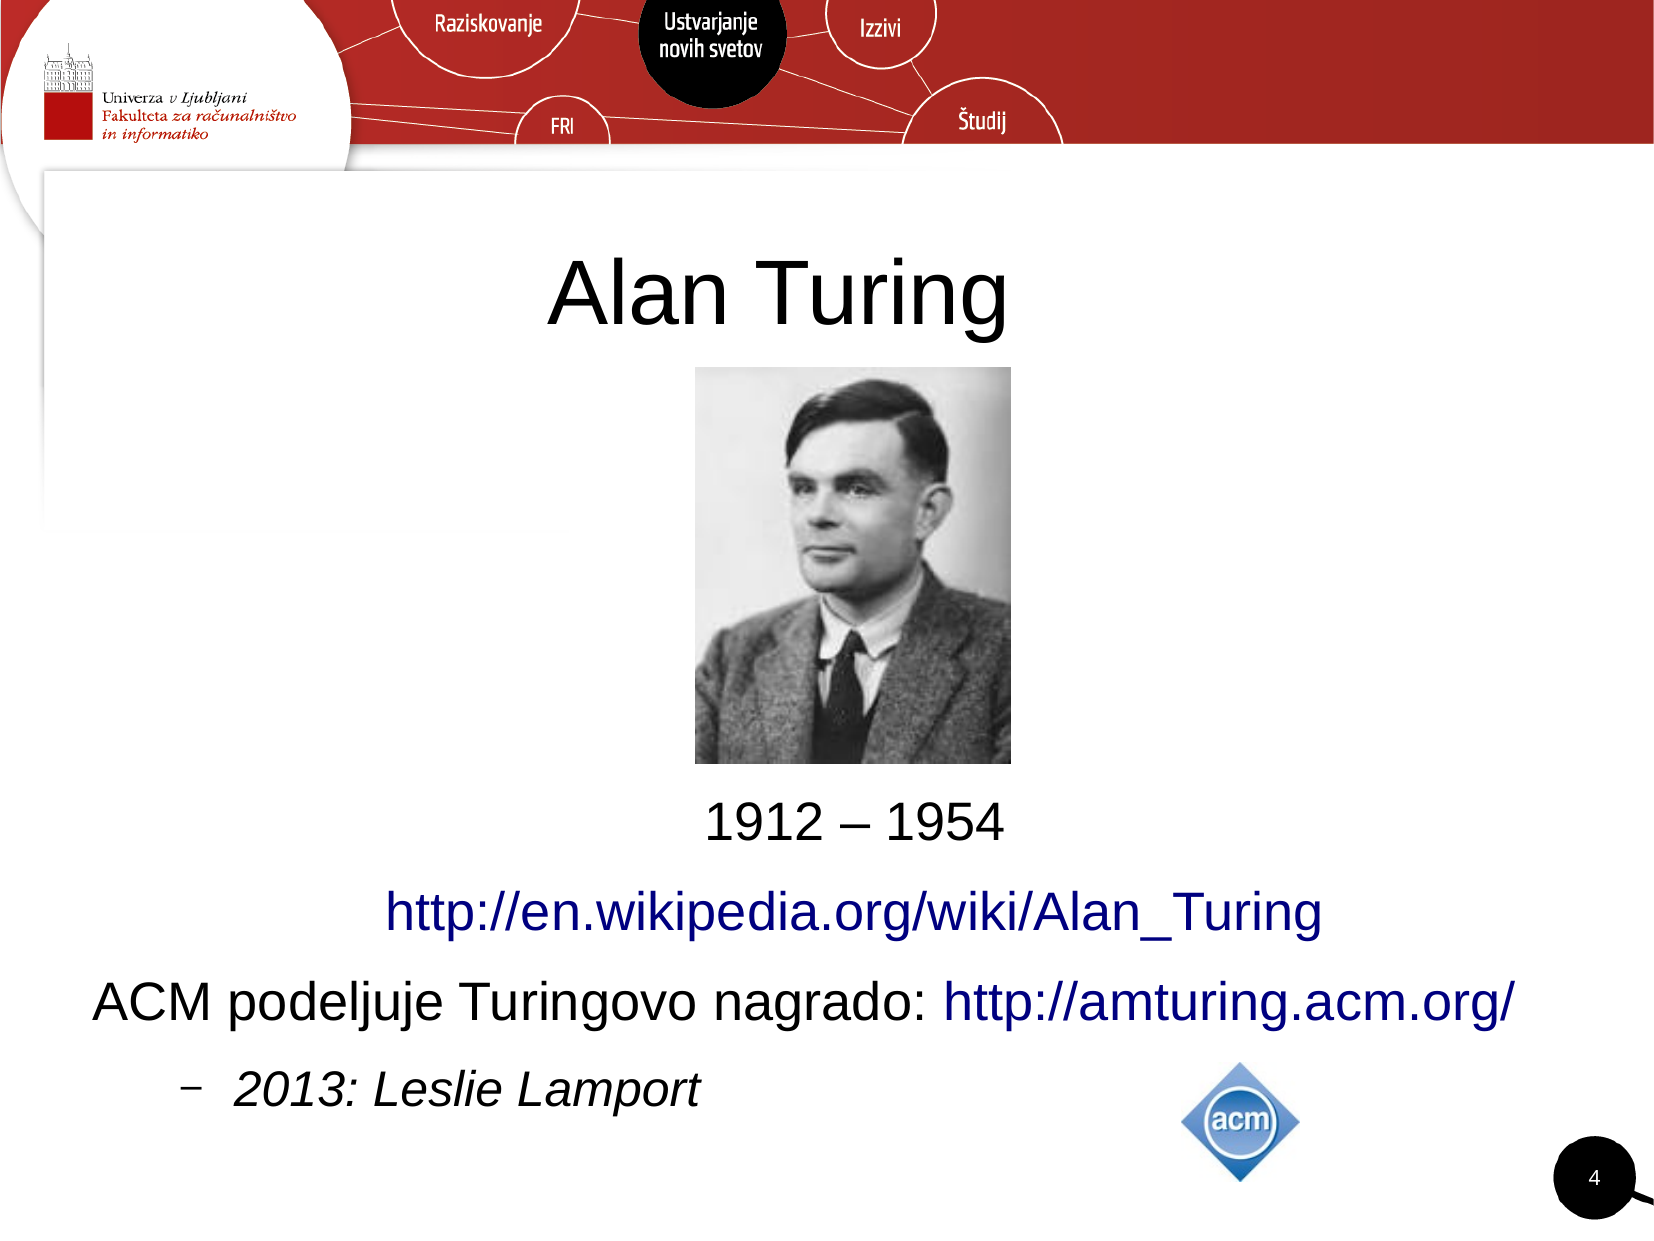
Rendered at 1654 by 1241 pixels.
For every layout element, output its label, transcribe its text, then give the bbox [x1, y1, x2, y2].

picture [0, 0, 1654, 1241]
list 1912 – 1954 http://en.wikipedia.org/wiki/Alan_Turing ACM podeljuje Turingovo nagrado: http://amturing.acm.org/ 2013: Leslie Lamport [92, 791, 1548, 1005]
text_box <številka> [1553, 1145, 1636, 1212]
title Alan Turing [35, 188, 1524, 397]
